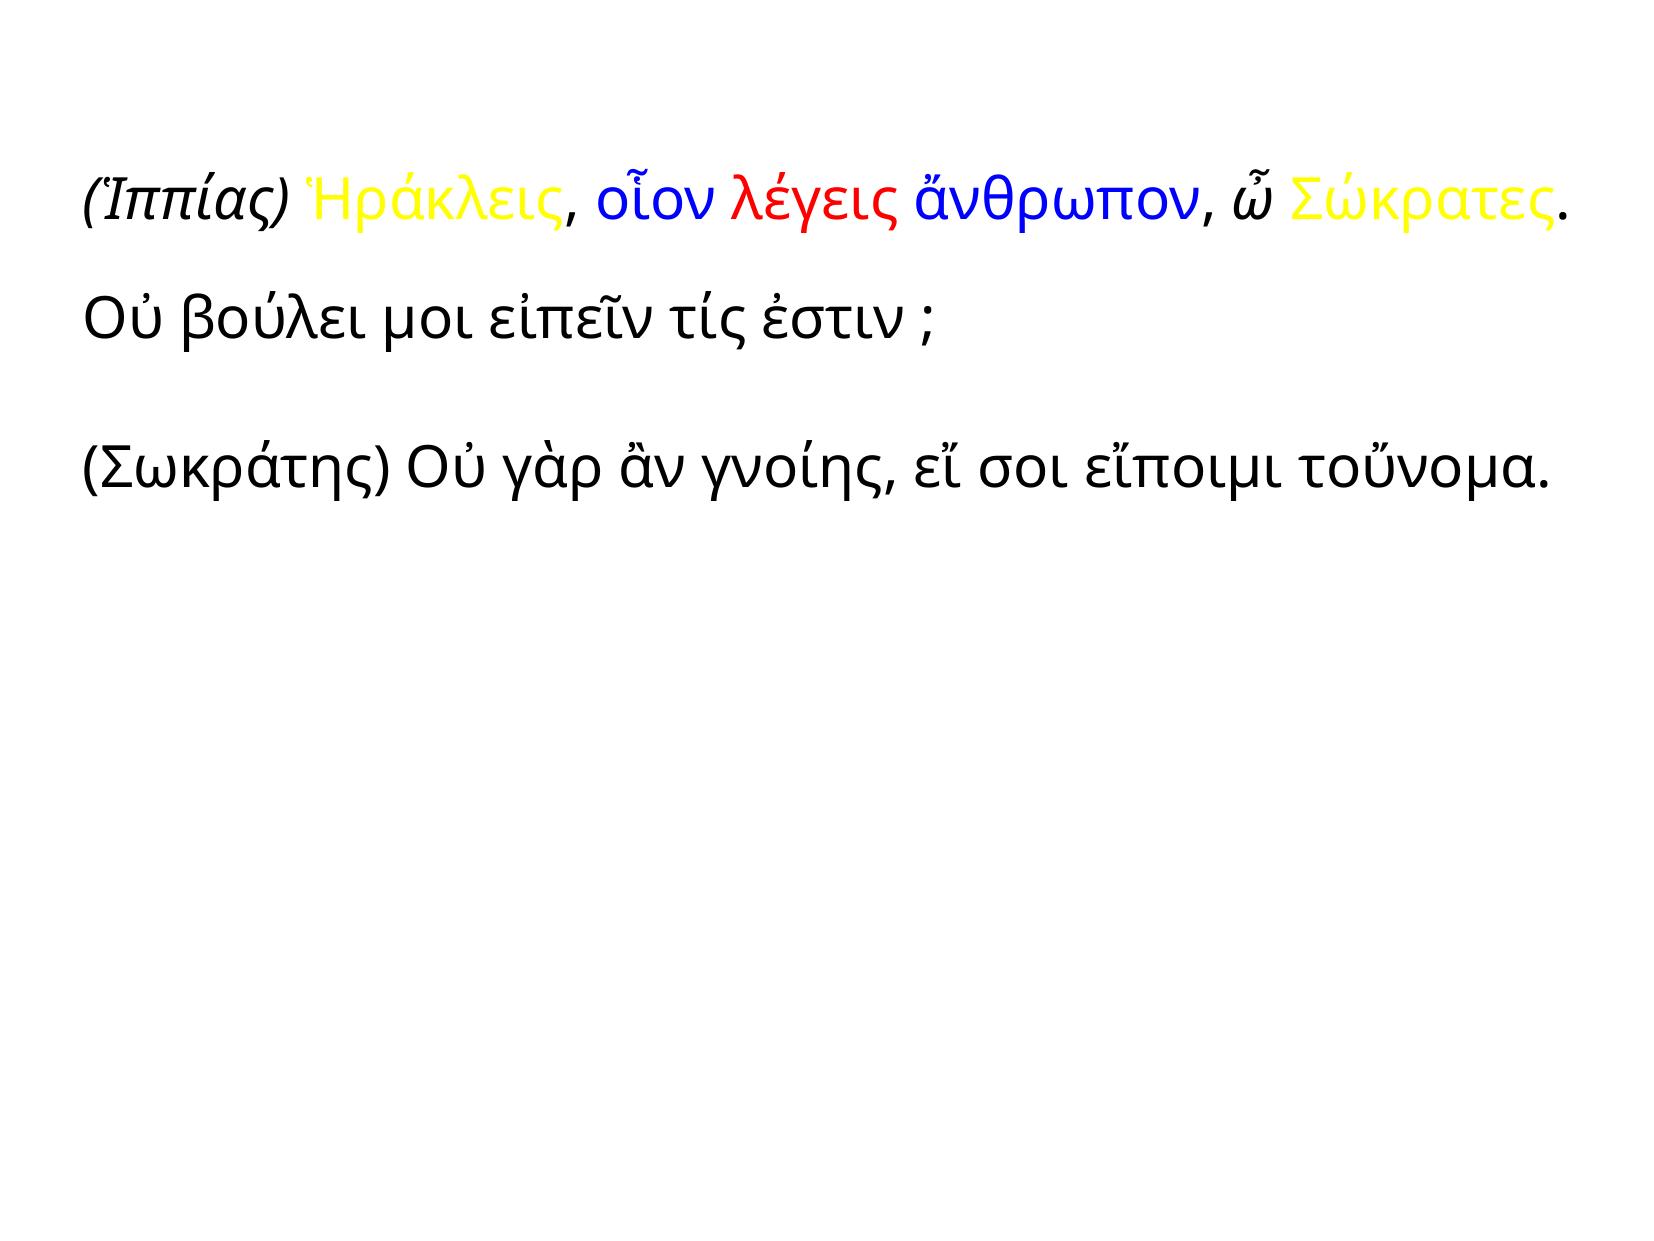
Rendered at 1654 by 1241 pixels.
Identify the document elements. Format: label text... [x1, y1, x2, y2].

list (Ἱππίας) Ἡράκλεις, οἷον λέγεις ἄνθρωπον, ὦ Σώκρατες. Οὐ βούλει μοι εἰπεῖν τίς ἐστιν ; (Σωκράτης) Οὐ γὰρ ἂν γνοίης, εἴ σοι εἴποιμι τοὔνομα. [82, 118, 1571, 1184]
